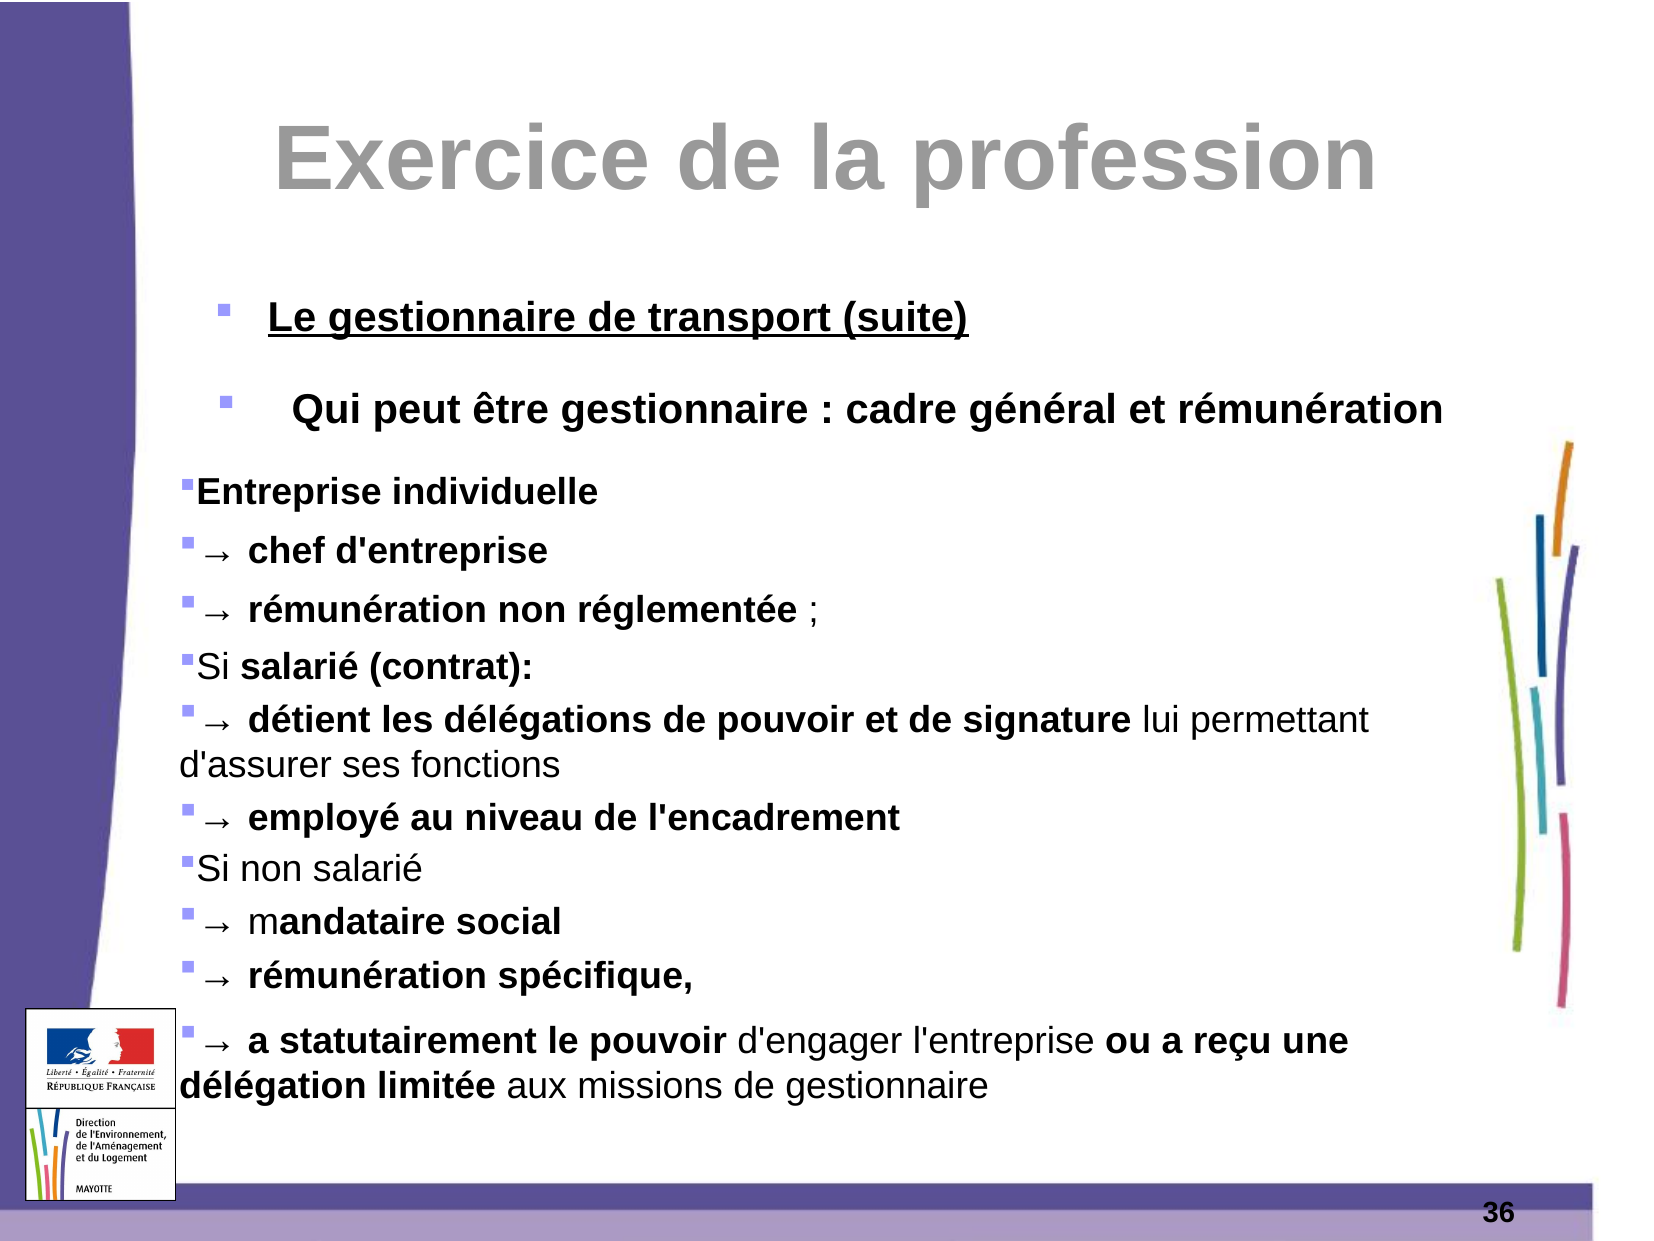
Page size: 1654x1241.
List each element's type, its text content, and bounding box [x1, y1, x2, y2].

title Exercice de la profession [82, 49, 1571, 257]
text_box [1482, 1193, 1636, 1241]
list Le gestionnaire de transport (suite) Qui peut être gestionnaire : cadre général et rémunération Entreprise individuelle → chef d'entreprise → rémunération non réglementée ; Si salarié (contrat): → détient les délégations de pouvoir et de signature lui permettant d'assurer ses fonctions → employé au niveau de l'encadrement Si non salarié → mandataire social → rémunération spécifique, → a statutairement le pouvoir d'engager l'entreprise ou a reçu une délégation limitée aux missions de gestionnaire [179, 290, 1509, 1109]
